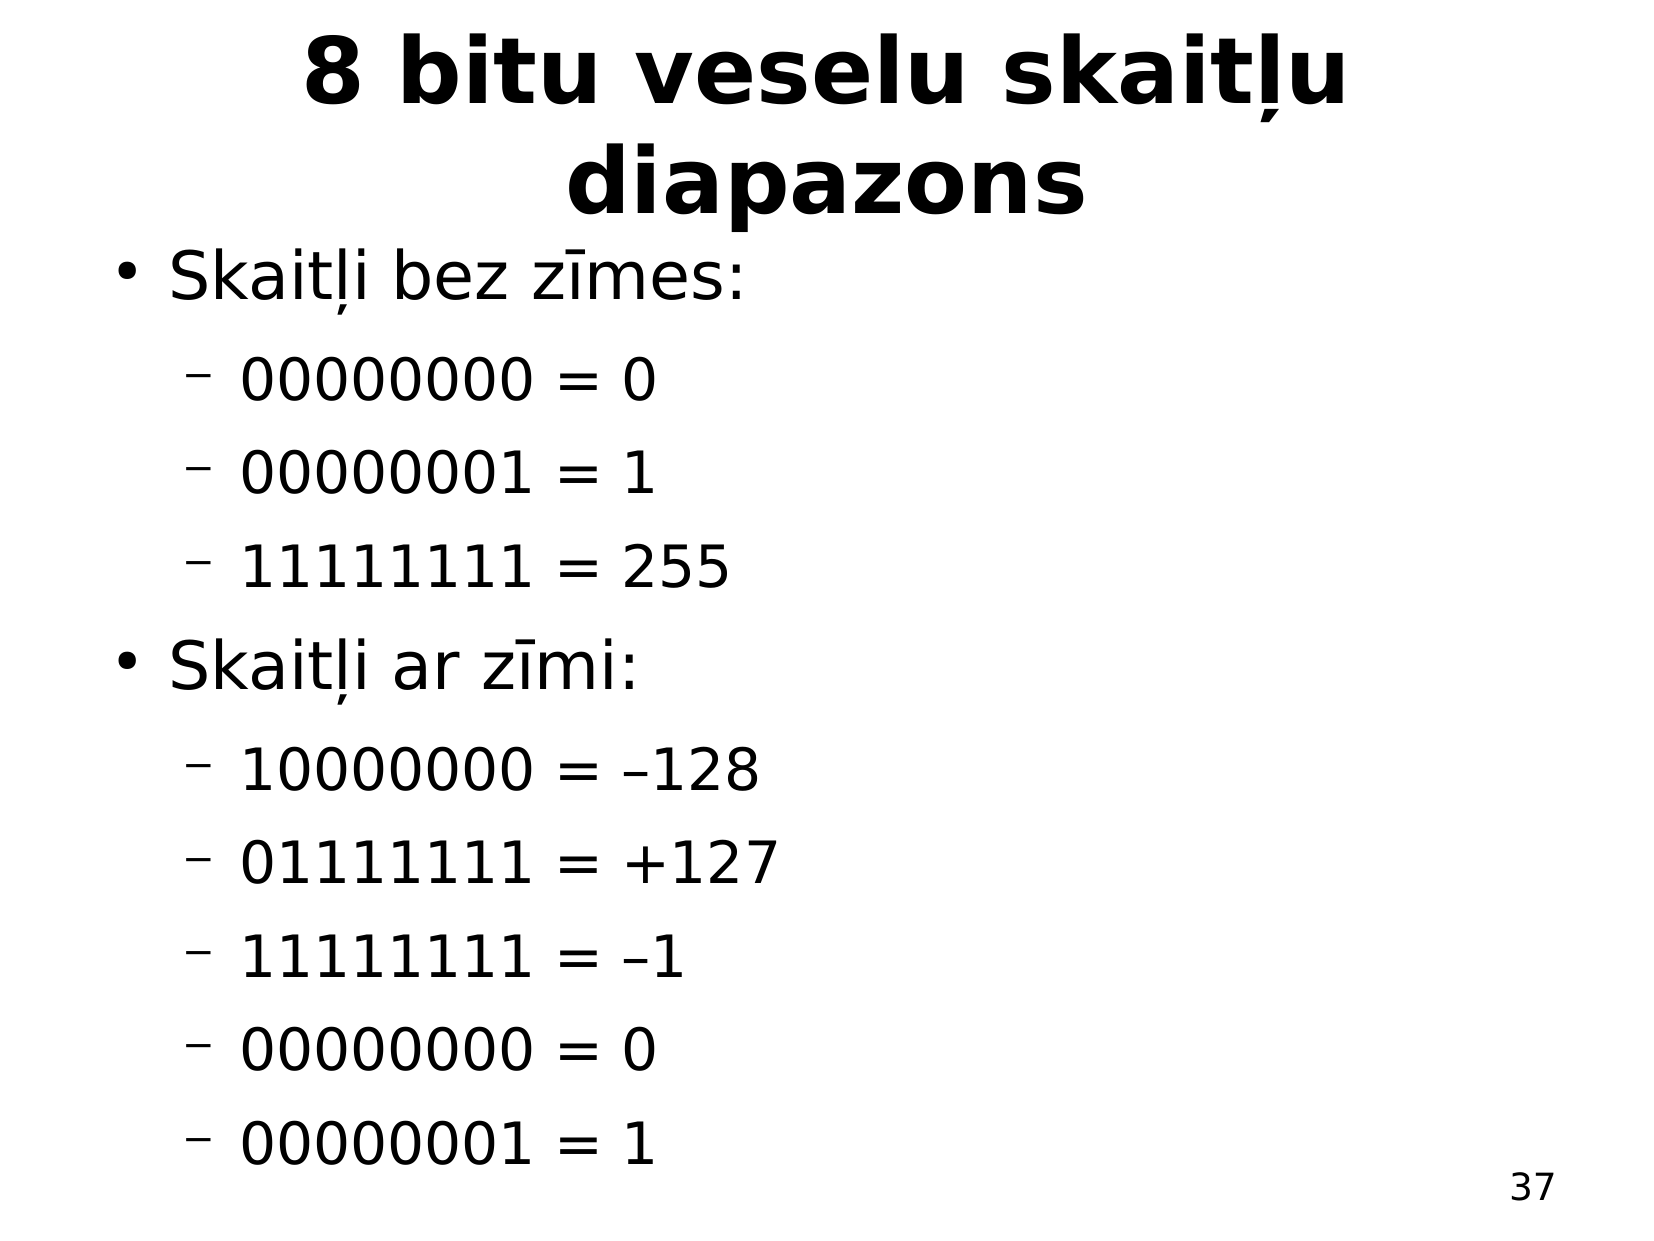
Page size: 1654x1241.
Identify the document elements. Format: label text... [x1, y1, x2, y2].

list Skaitļi bez zīmes: 00000000 = 0 00000001 = 1 11111111 = 255 Skaitļi ar zīmi: 10000000 = –128 01111111 = +127 11111111 = –1 00000000 = 0 00000001 = 1 [82, 225, 1538, 1186]
title 8 bitu veselu skaitļu diapazons [82, 49, 1571, 196]
